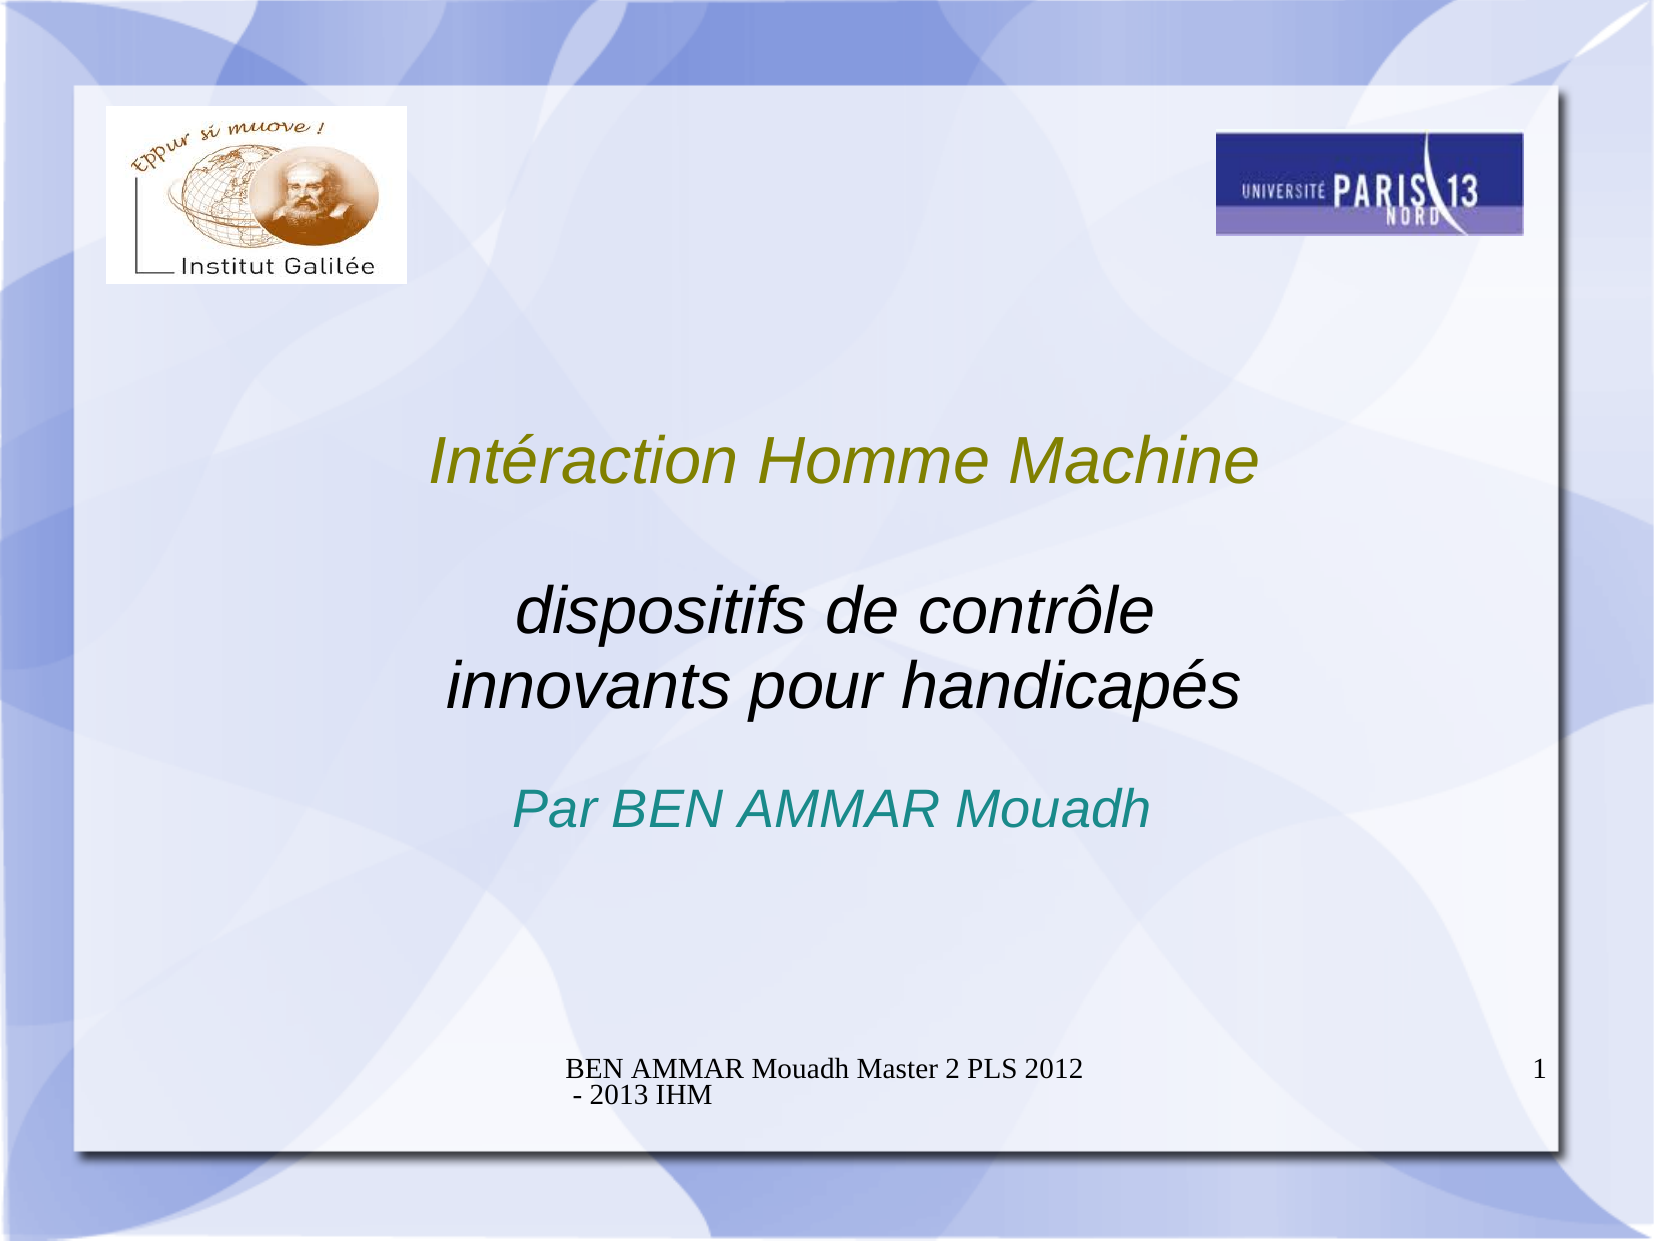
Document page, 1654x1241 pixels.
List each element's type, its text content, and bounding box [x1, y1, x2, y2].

title Intéraction Homme Machine dispositifs de contrôle innovants pour handicapés [118, 423, 1571, 723]
picture [0, 0, 1654, 1241]
subtitle Par BEN AMMAR Mouadh [153, 661, 1512, 956]
